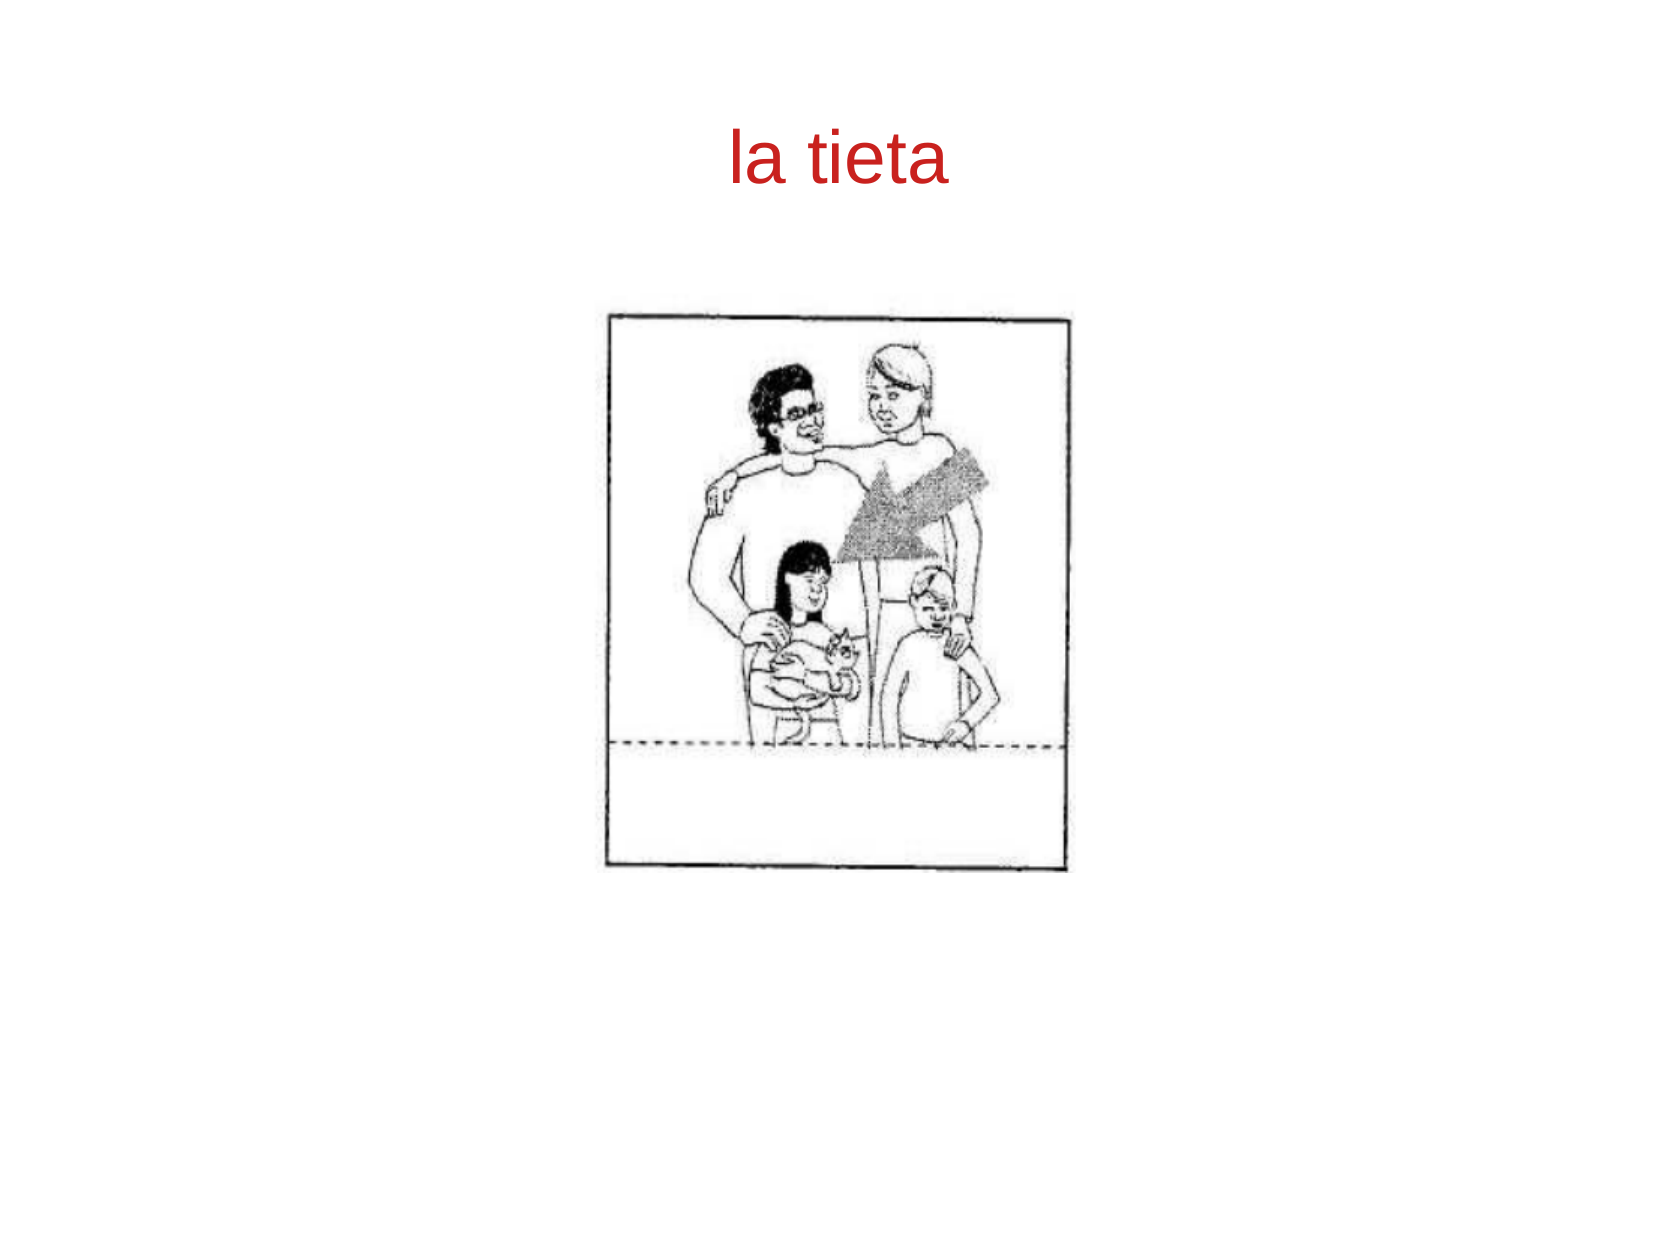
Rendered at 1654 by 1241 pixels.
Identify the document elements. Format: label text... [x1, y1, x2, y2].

text_box la tieta [389, 82, 1288, 225]
picture [581, 291, 1094, 873]
